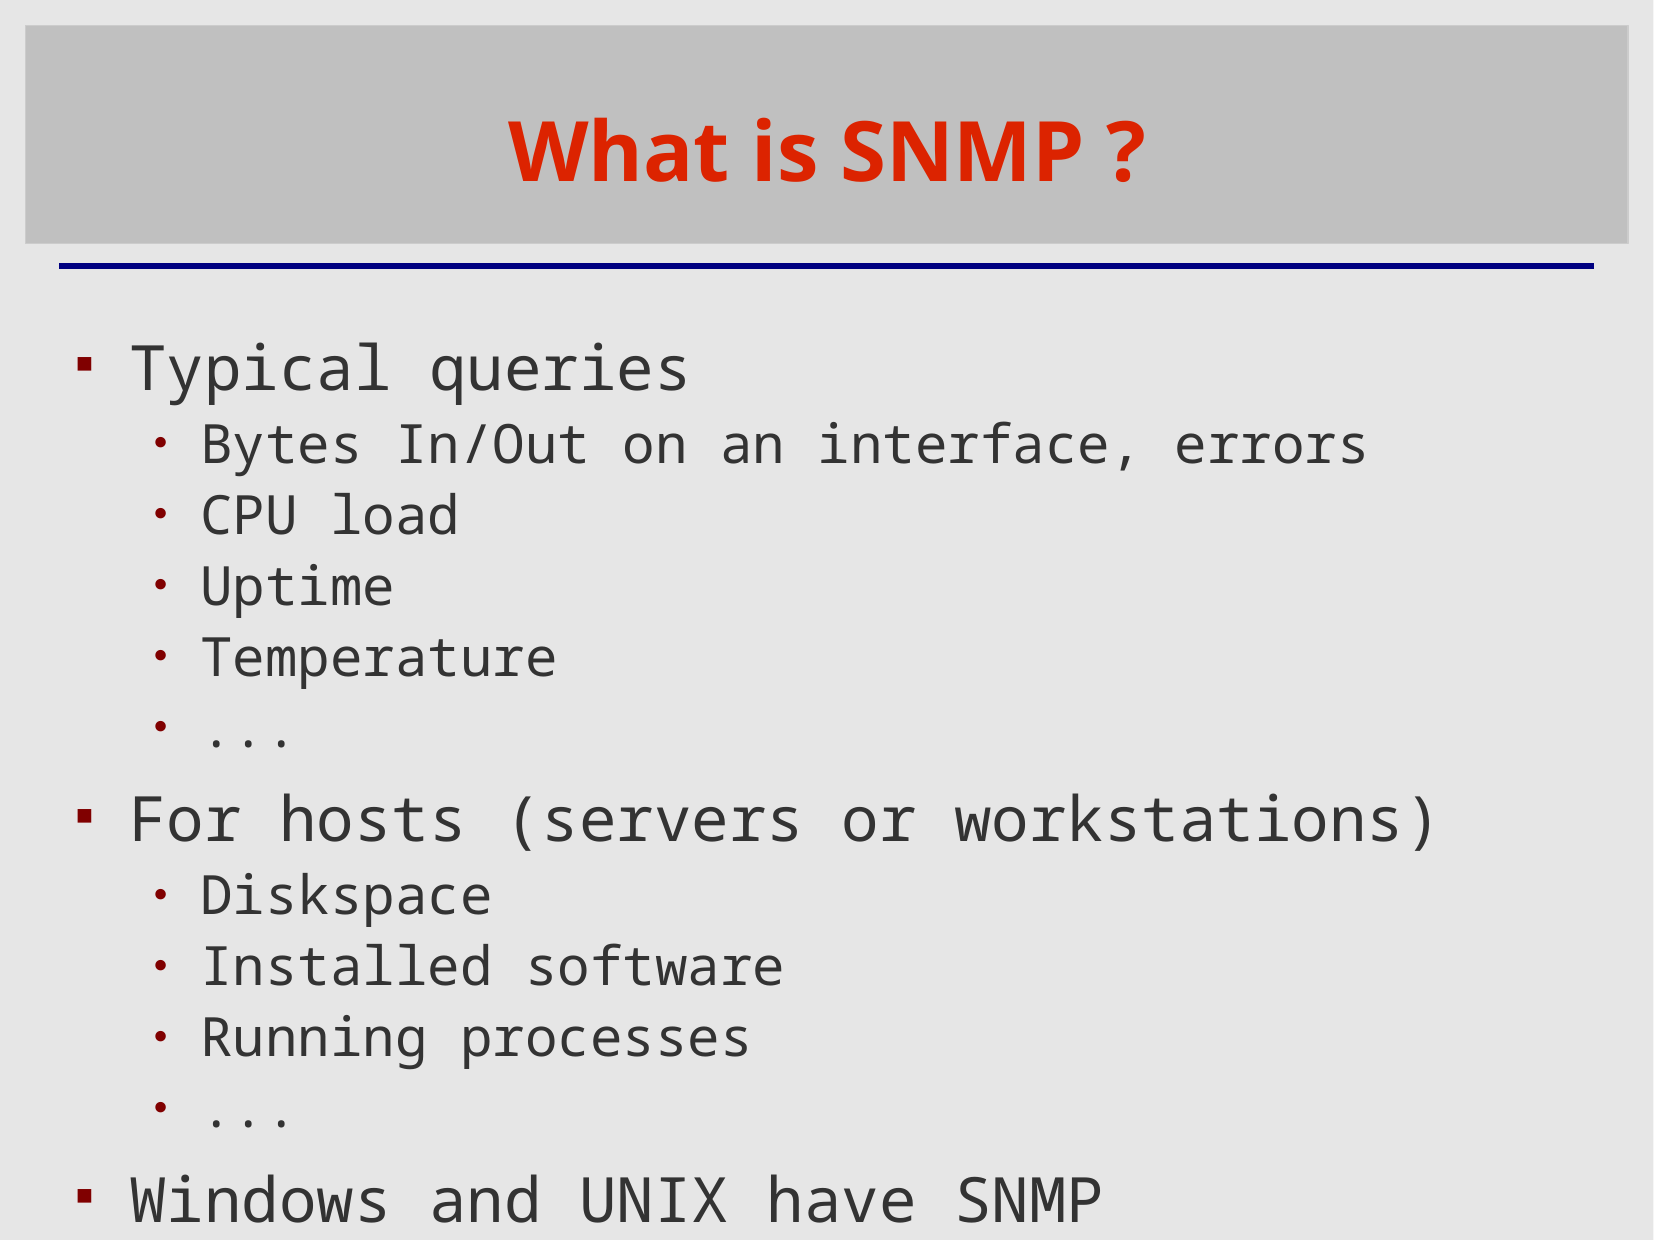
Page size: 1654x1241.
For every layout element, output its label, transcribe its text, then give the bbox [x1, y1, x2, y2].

title What is SNMP ? [121, 46, 1534, 254]
list Typical queries Bytes In/Out on an interface, errors CPU load Uptime Temperature ... For hosts (servers or workstations) Diskspace Installed software Running processes ... Windows and UNIX have SNMP [59, 324, 1595, 1135]
